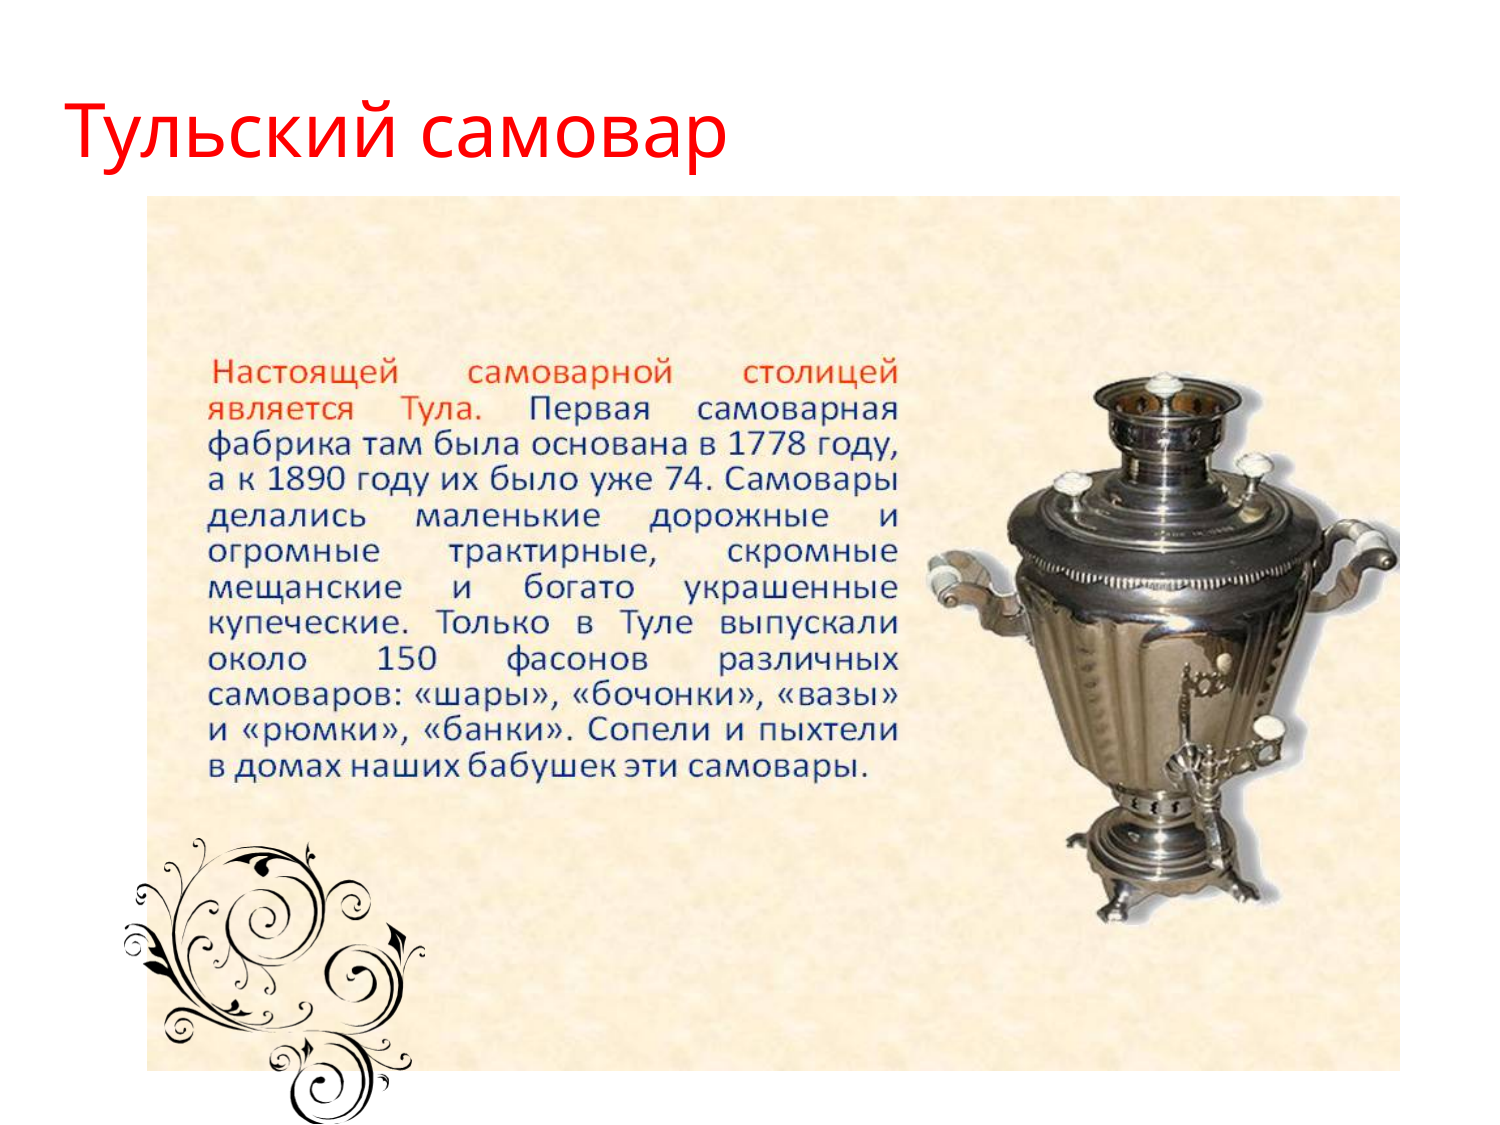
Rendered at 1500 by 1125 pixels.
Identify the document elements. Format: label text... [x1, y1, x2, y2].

picture [123, 196, 1400, 1125]
title Тульский самовар [50, 75, 1475, 213]
